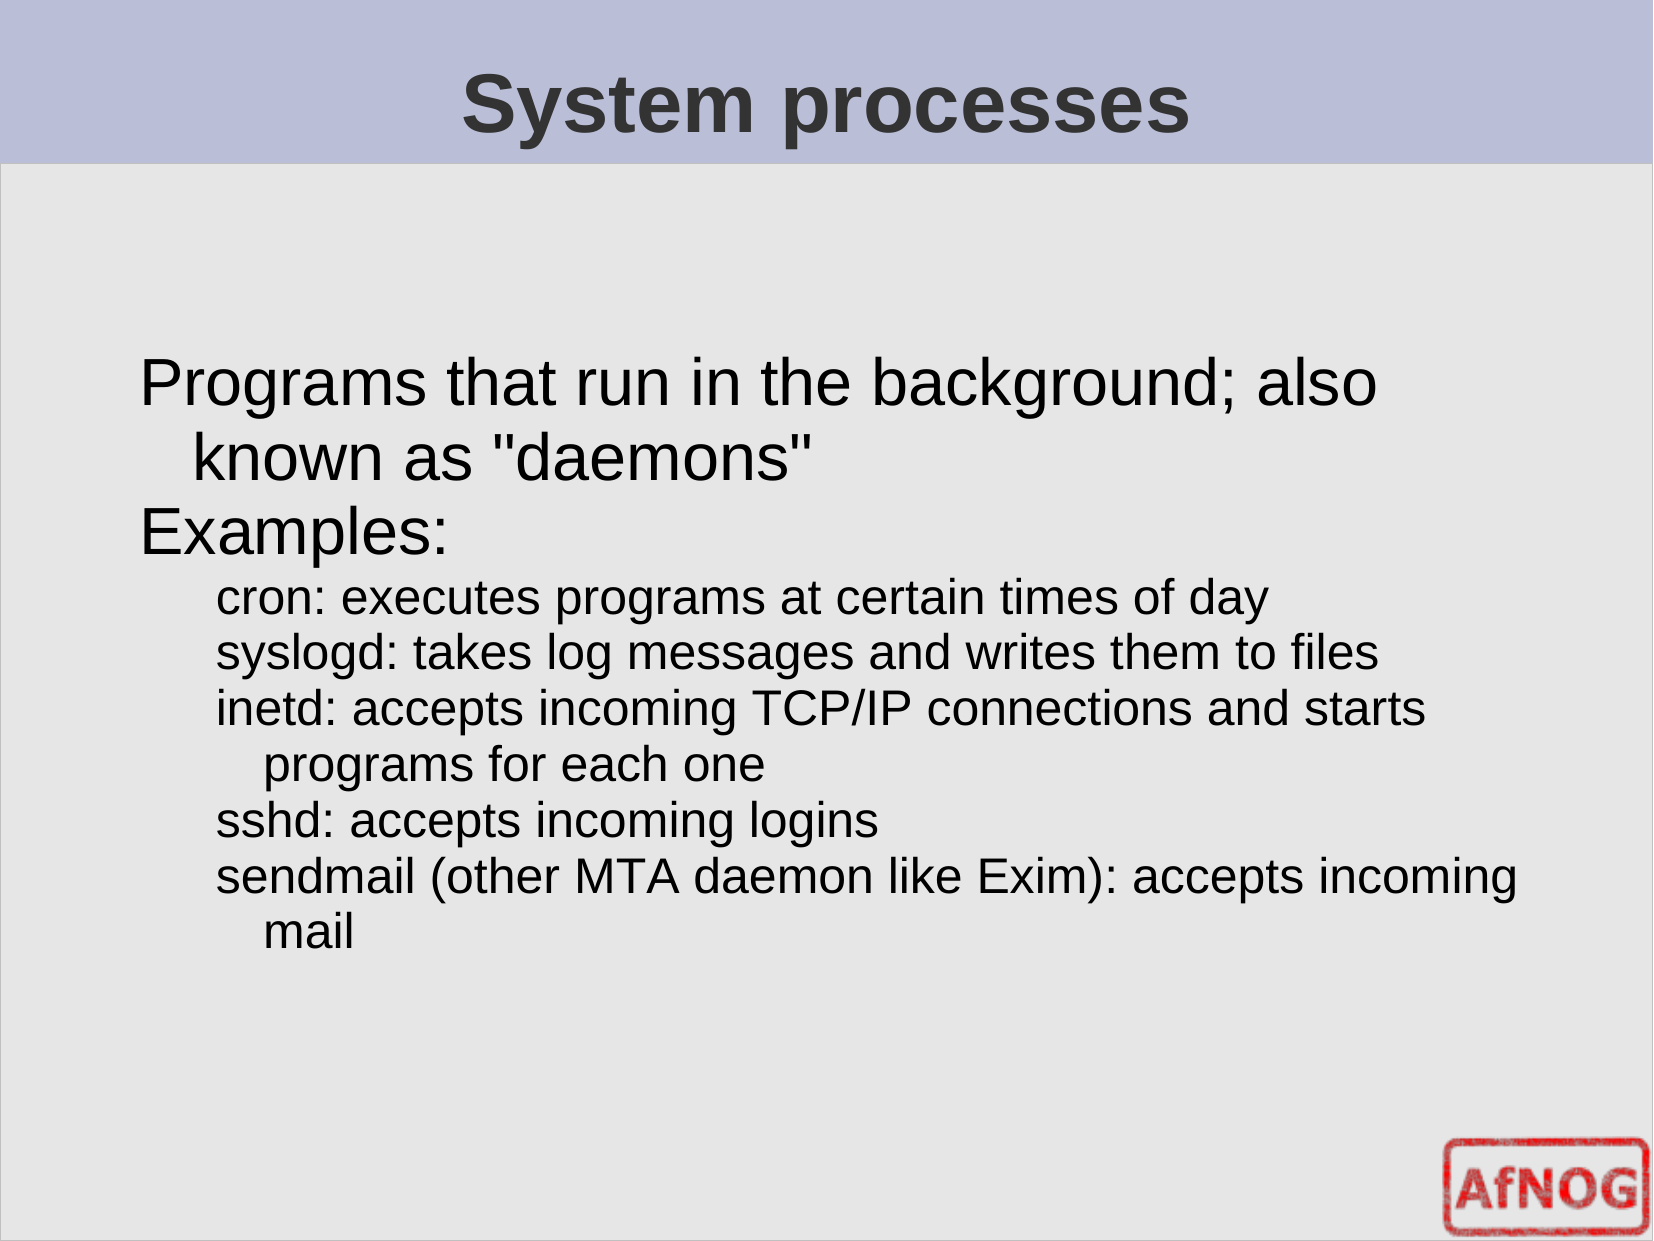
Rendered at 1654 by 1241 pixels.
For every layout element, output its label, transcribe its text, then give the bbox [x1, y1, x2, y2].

picture [1441, 1135, 1653, 1241]
list Programs that run in the background; also known as "daemons" Examples: cron: executes programs at certain times of day syslogd: takes log messages and writes them to files inetd: accepts incoming TCP/IP connections and starts programs for each one sshd: accepts incoming logins sendmail (other MTA daemon like Exim): accepts incoming mail [121, 344, 1534, 1127]
title System processes [0, 0, 1653, 208]
